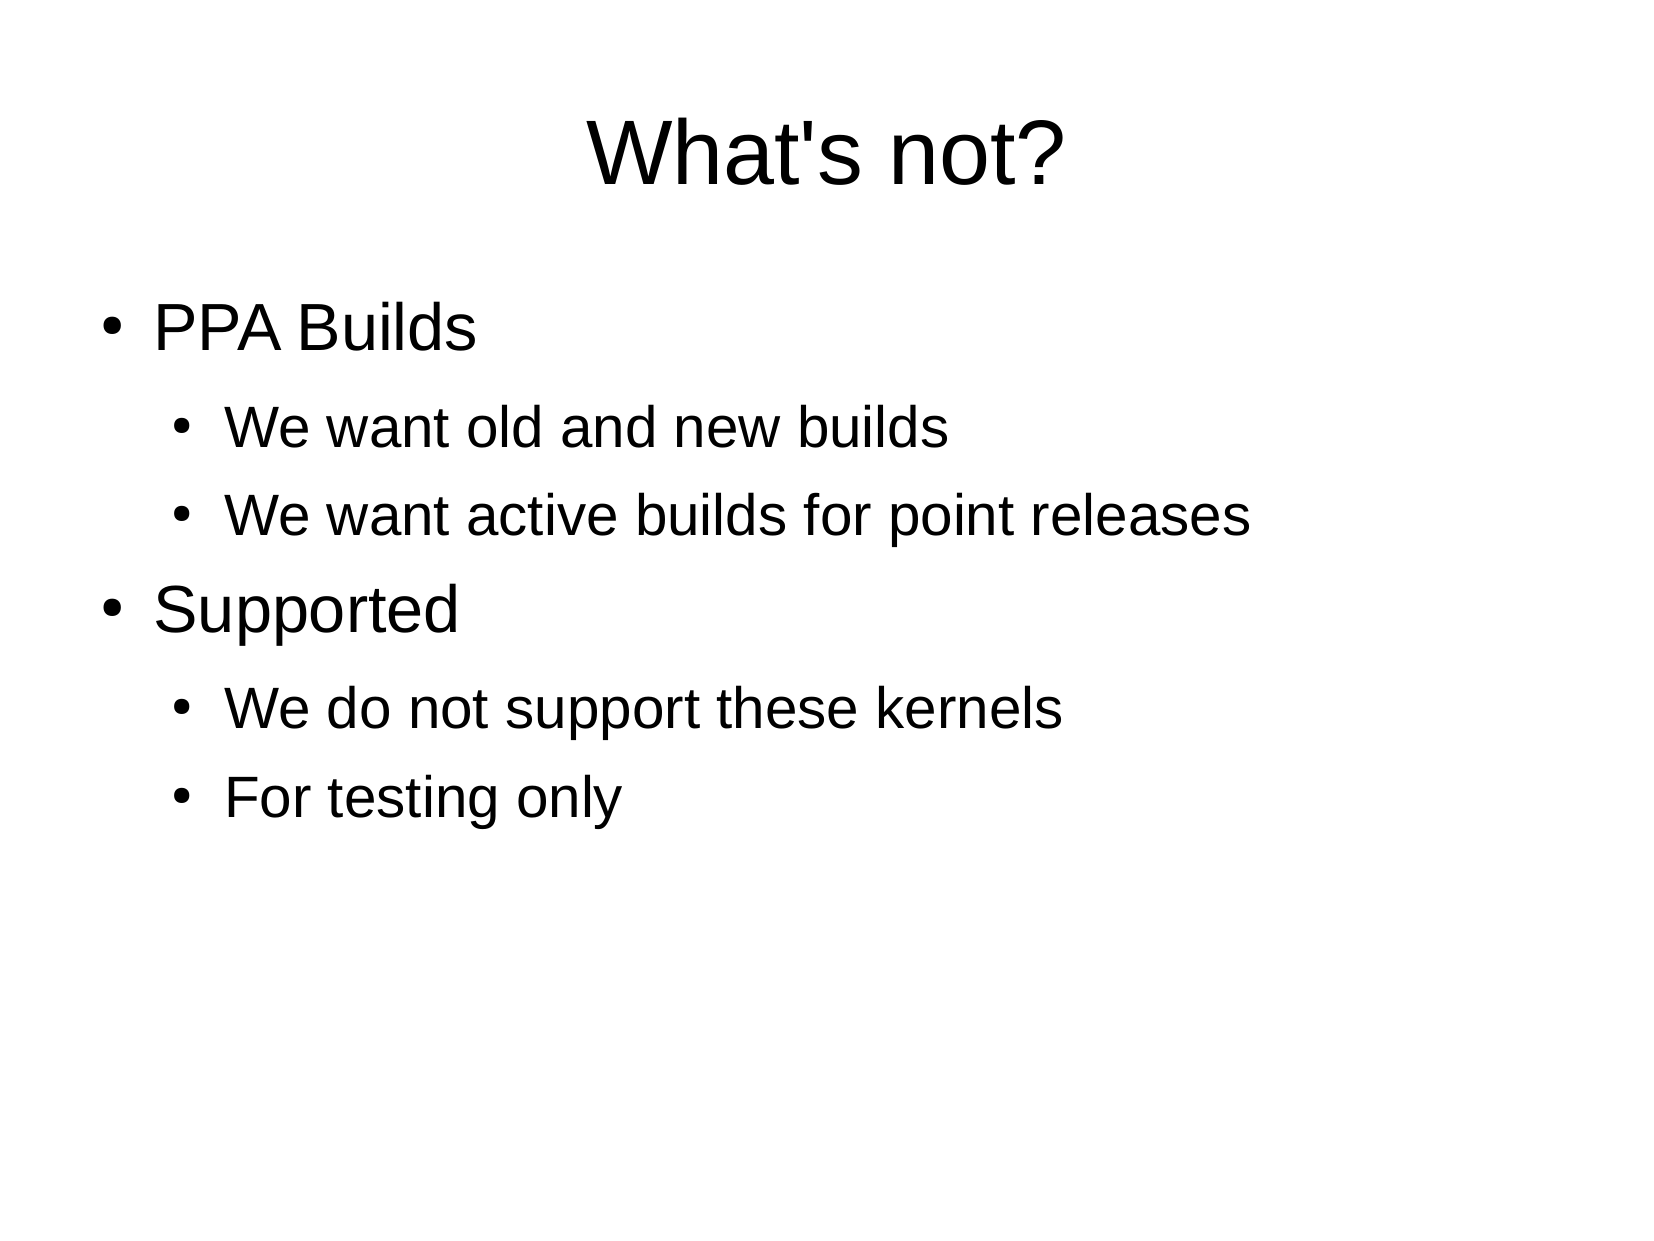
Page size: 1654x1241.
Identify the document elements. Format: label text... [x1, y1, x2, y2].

list PPA Builds We want old and new builds We want active builds for point releases Supported We do not support these kernels For testing only [82, 290, 1571, 1109]
title What's not? [82, 56, 1571, 250]
